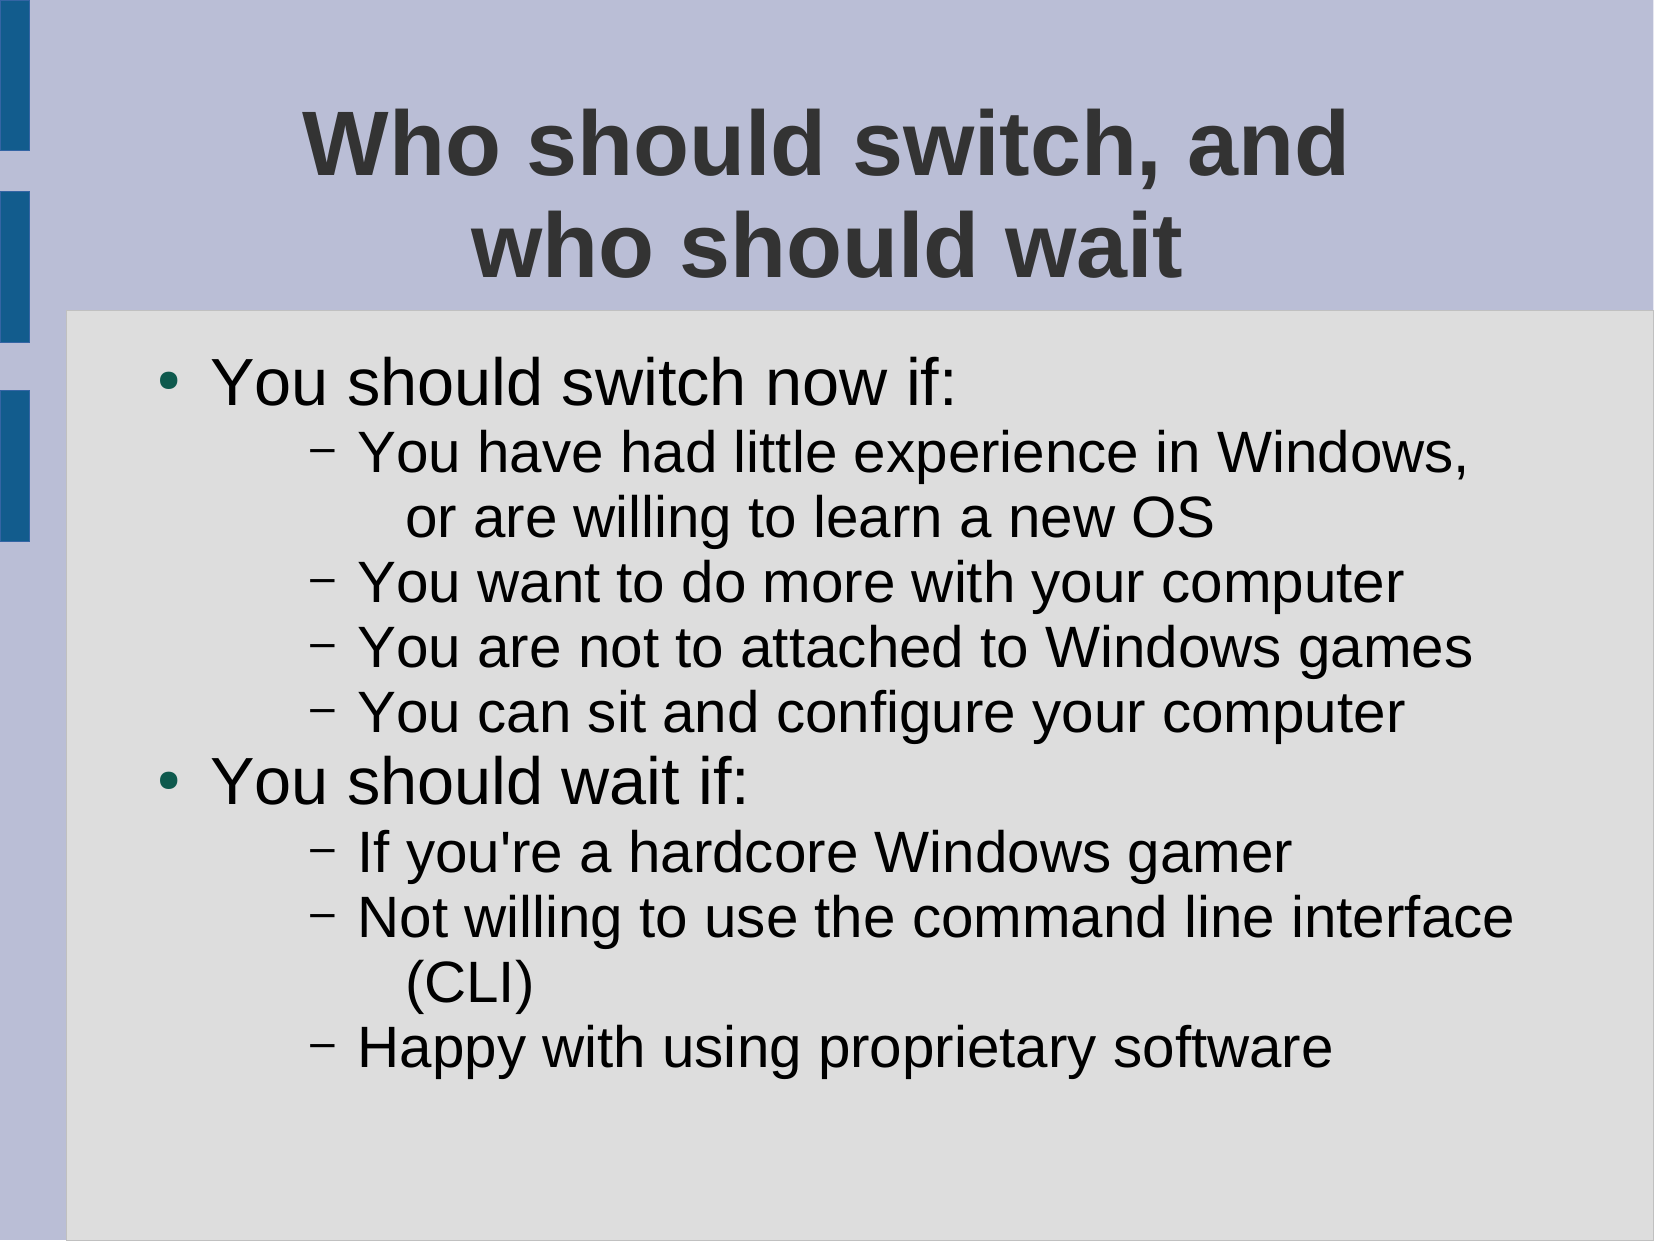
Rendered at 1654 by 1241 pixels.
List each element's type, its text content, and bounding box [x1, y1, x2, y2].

list You should switch now if: You have had little experience in Windows, or are willing to learn a new OS You want to do more with your computer You are not to attached to Windows games You can sit and configure your computer You should wait if: If you're a hardcore Windows gamer Not willing to use the command line interface (CLI) Happy with using proprietary software [121, 344, 1534, 1127]
title Who should switch, and who should wait [121, 91, 1534, 299]
